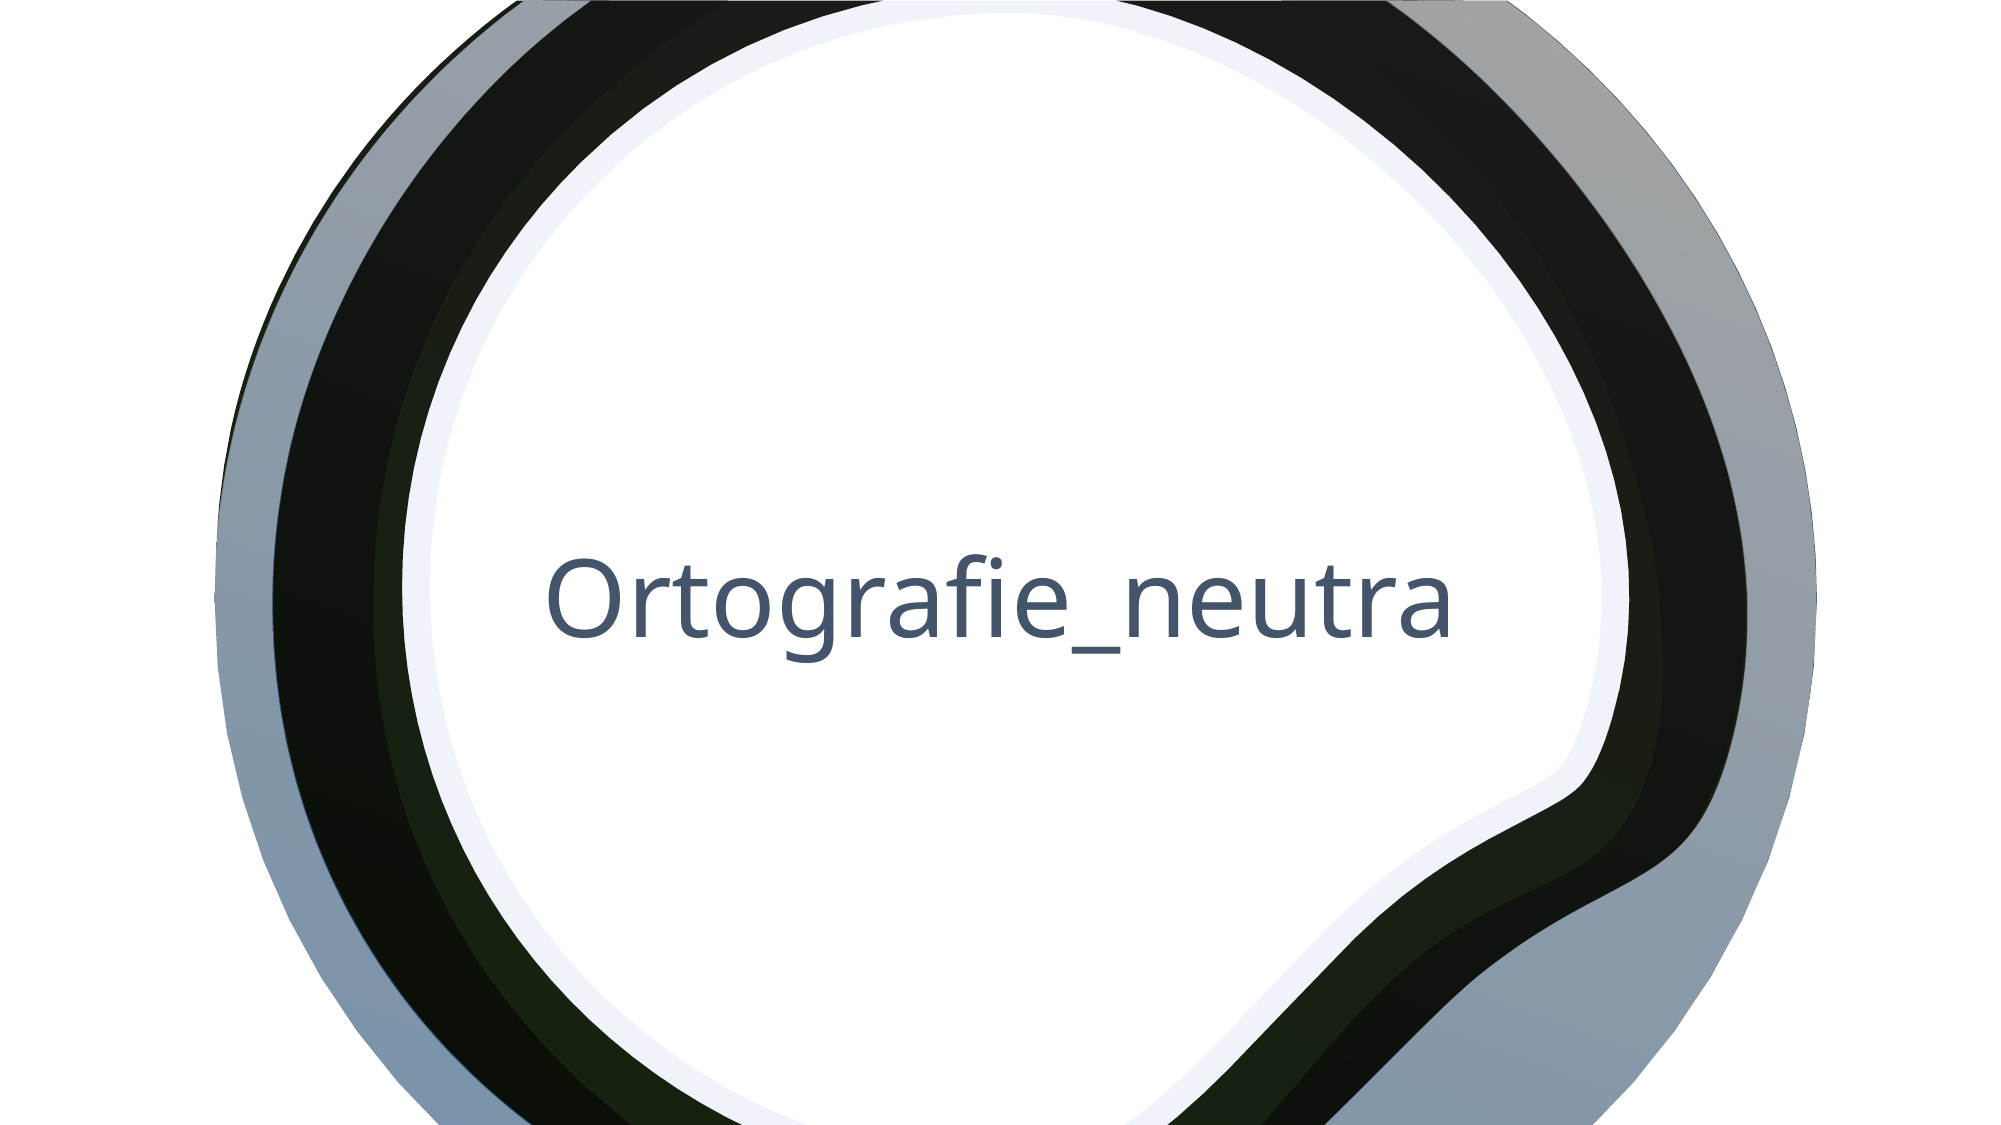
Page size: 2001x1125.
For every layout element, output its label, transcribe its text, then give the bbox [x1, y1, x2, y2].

text_box [0, 0, 2000, 1125]
title Ortografie_neutra [499, 335, 1502, 669]
